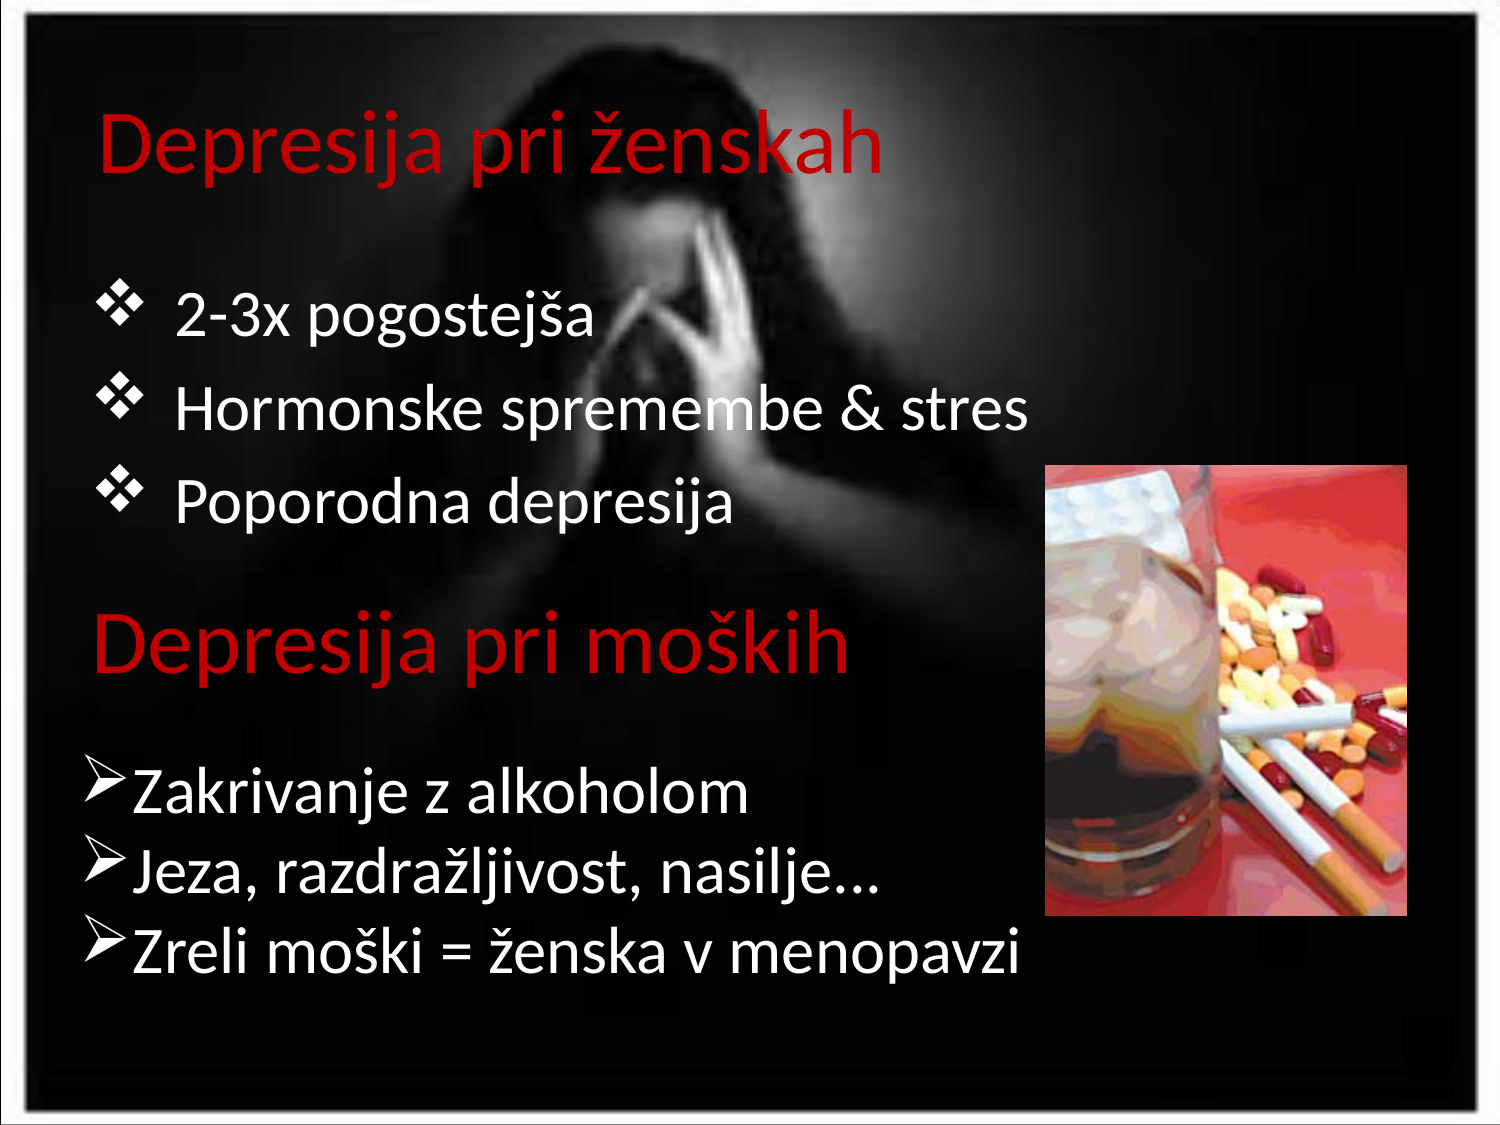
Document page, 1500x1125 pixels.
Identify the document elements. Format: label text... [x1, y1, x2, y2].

text_box Depresija pri moških [76, 574, 1045, 700]
text_box Zakrivanje z alkoholom Jeza, razdražljivost, nasilje... Zreli moški = ženska v menopavzi [64, 739, 1187, 995]
title Depresija pri ženskah [0, 42, 1167, 231]
list 2-3x pogostejša Hormonske spremembe & stres Poporodna depresija [75, 262, 1425, 1005]
picture [0, 0, 1500, 1125]
